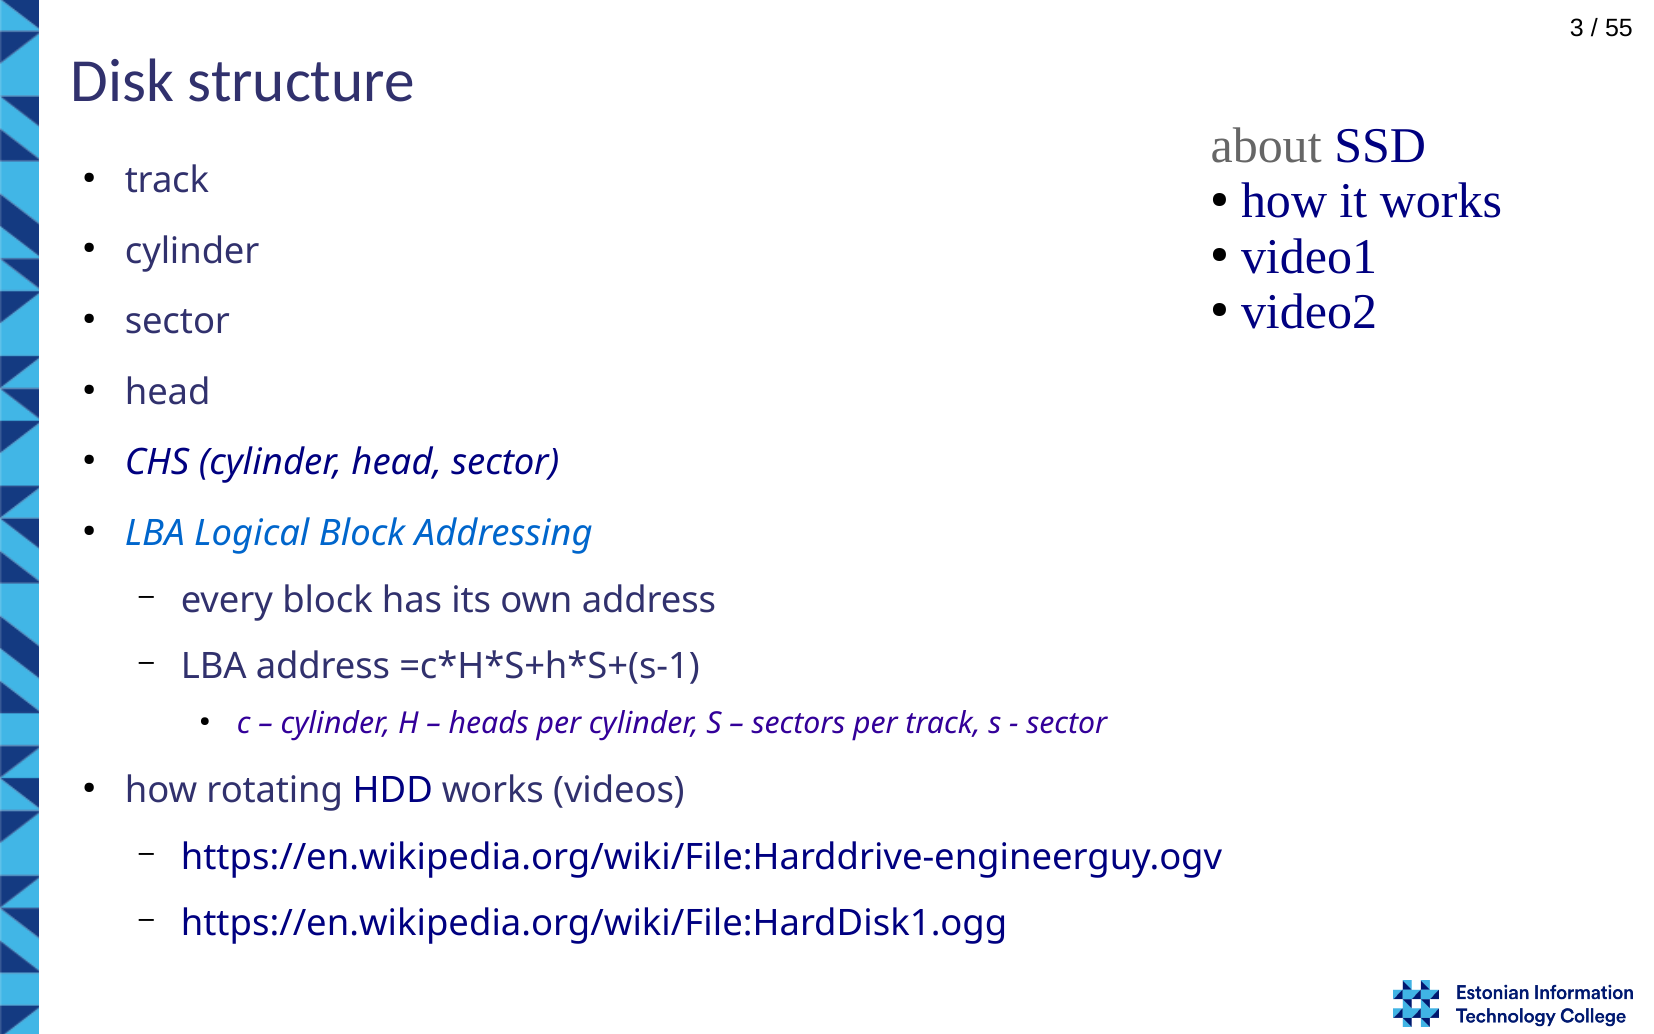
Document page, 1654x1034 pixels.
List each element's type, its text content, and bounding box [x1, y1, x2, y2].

title Disk structure [70, 41, 1630, 130]
picture [1393, 980, 1633, 1027]
text_box about SSD how it works video1 video2 [1210, 118, 1536, 340]
list track cylinder sector head CHS (cylinder, head, sector) LBA Logical Block Addressing every block has its own address LBA address =c*H*S+h*S+(s-1) c – cylinder, H – heads per cylinder, S – sectors per track, s - sector how rotating HDD works (videos) https://en.wikipedia.org/wiki/File:Harddrive-engineerguy.ogv https://en.wikipedia.org/wiki/File:HardDisk1.ogg [68, 153, 1630, 957]
